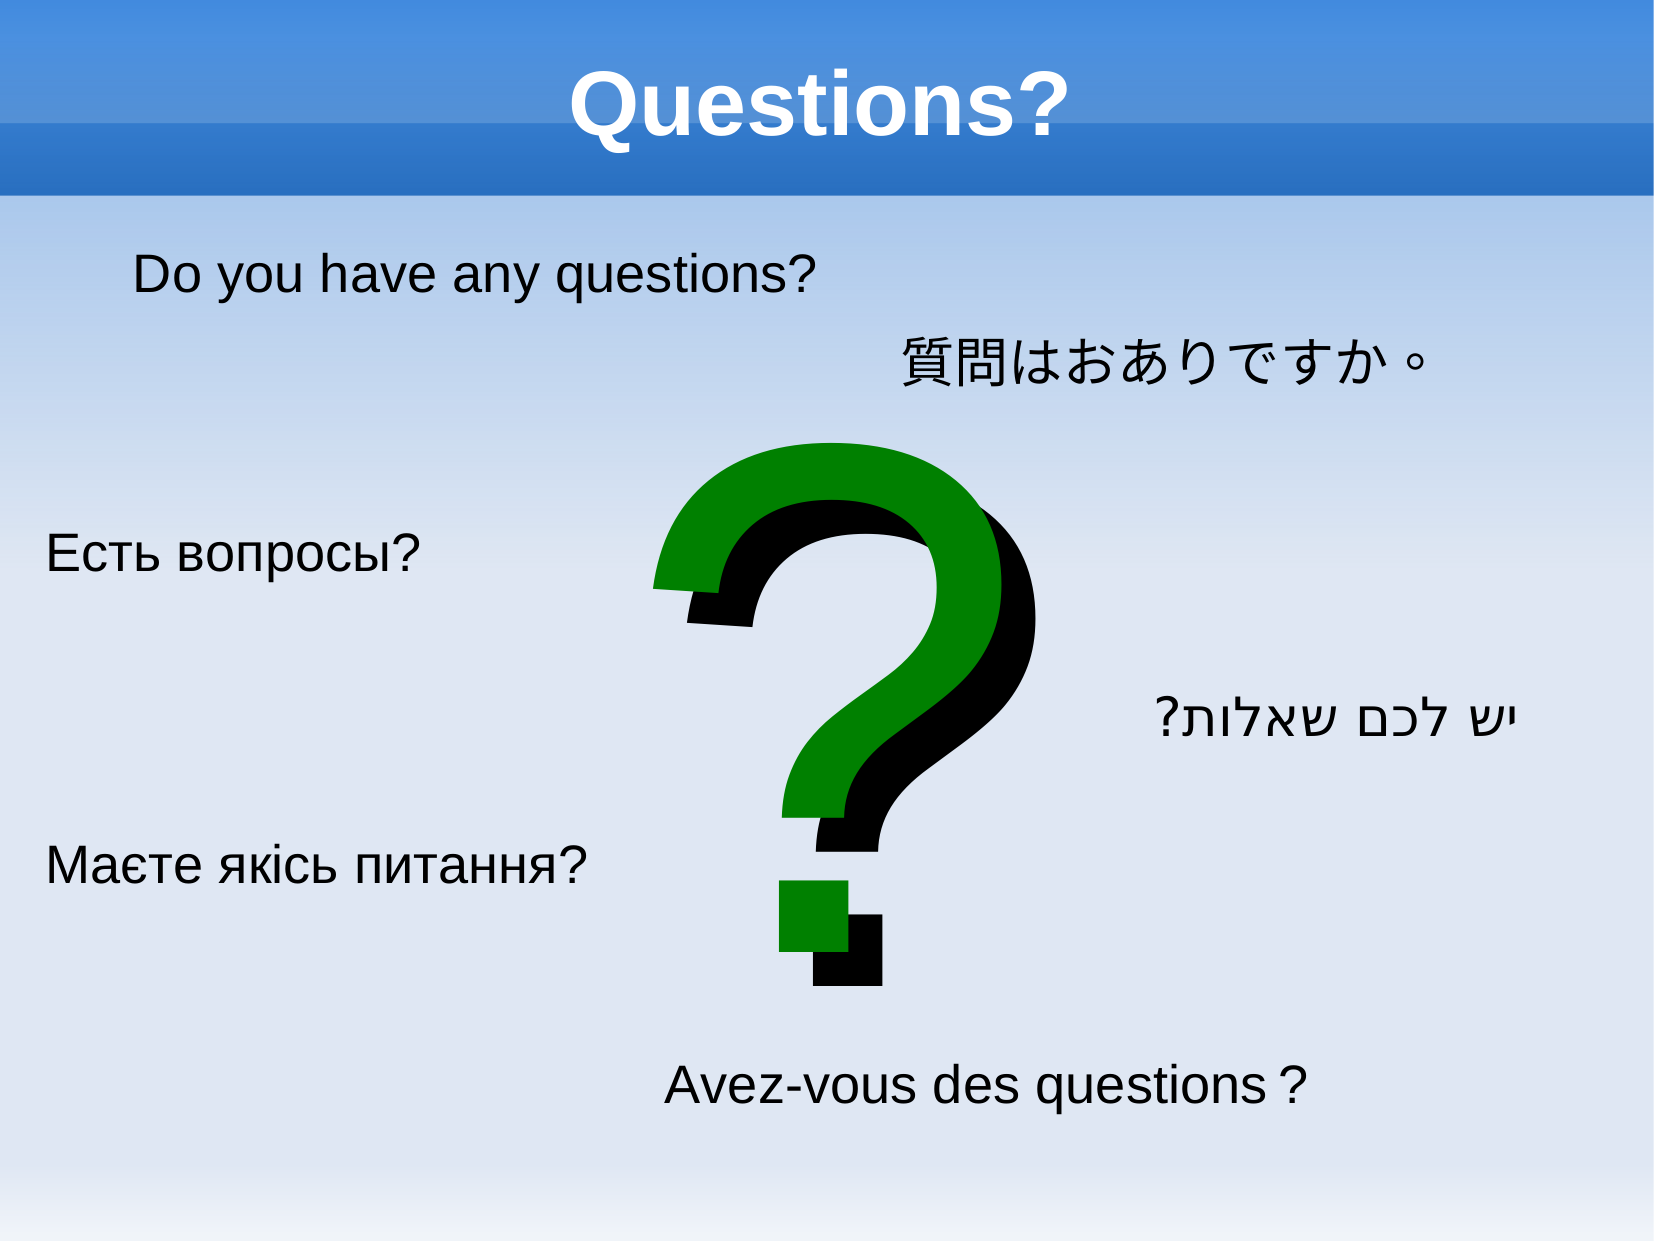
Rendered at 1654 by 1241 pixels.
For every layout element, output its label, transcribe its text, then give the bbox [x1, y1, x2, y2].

text_box Маєте якісь питання? [30, 826, 768, 903]
picture [0, 0, 1654, 1241]
text_box Do you have any questions? [118, 236, 856, 312]
text_box Есть вопросы? [30, 515, 768, 591]
text_box יש לכם שאלות? [1062, 679, 1535, 757]
text_box Avez-vous des questions ? [649, 1046, 1329, 1123]
text_box 質問はおありですか。 [885, 324, 1623, 403]
subtitle ? [82, 292, 1571, 1107]
title Questions? [76, 0, 1565, 208]
